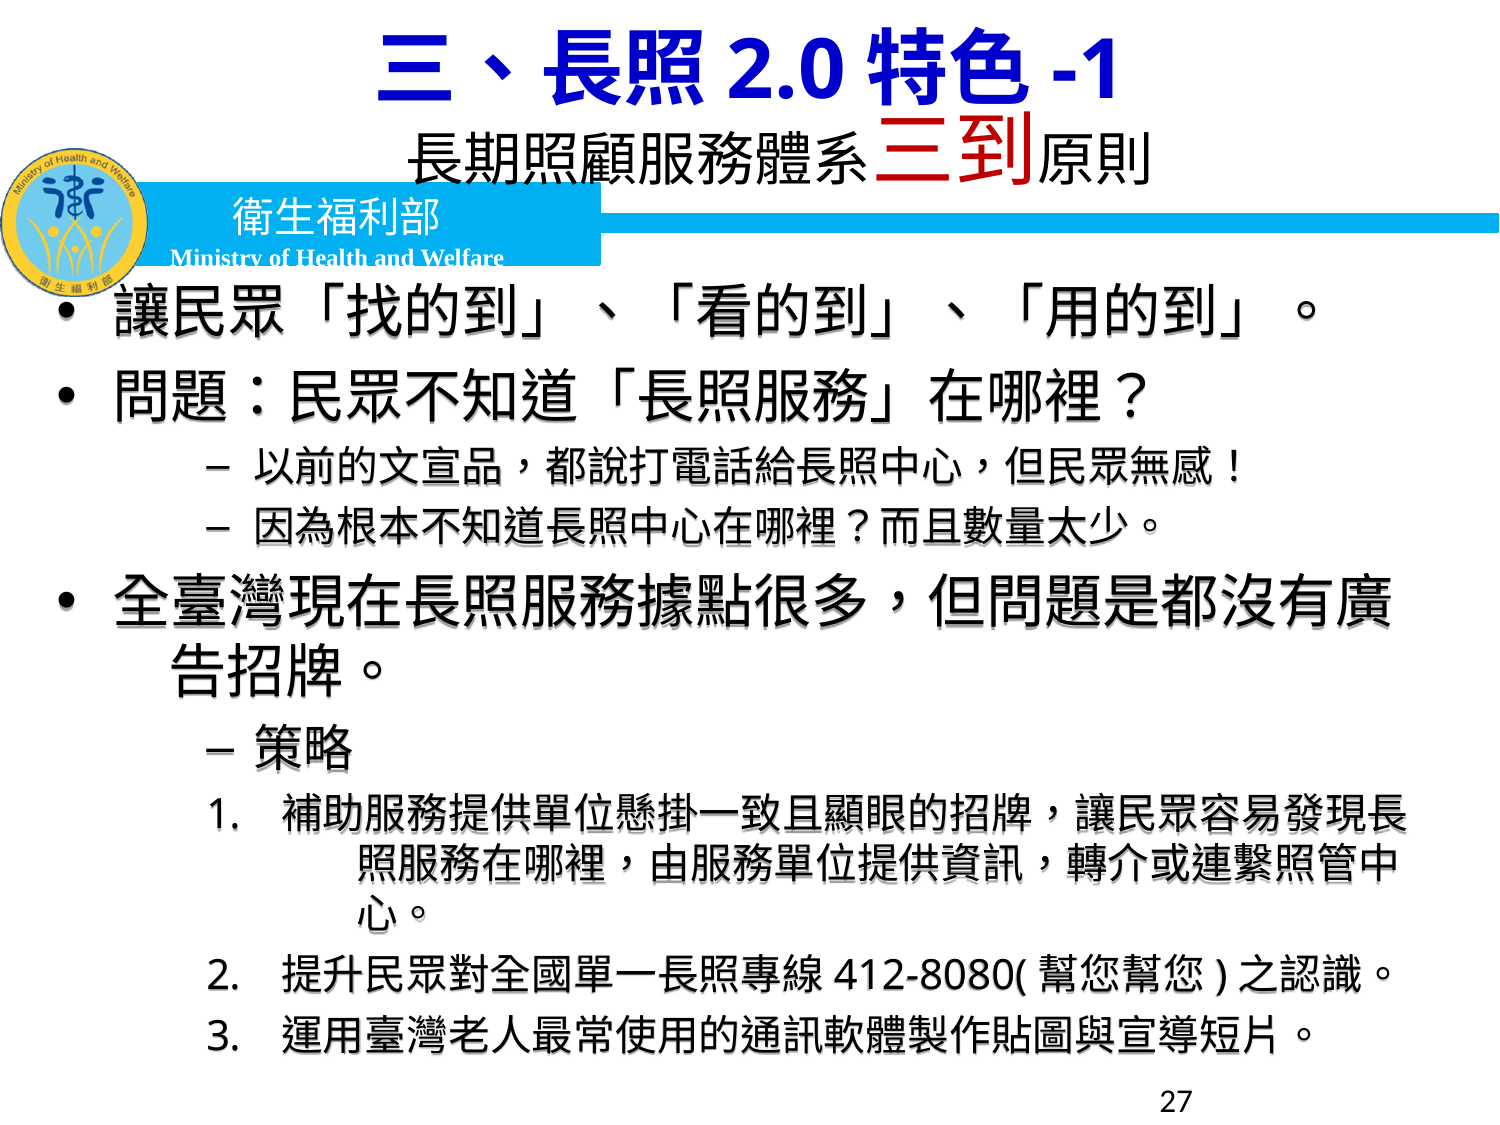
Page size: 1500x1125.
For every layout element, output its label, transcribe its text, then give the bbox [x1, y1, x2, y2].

text_box 三、長照2.0特色-1 [75, 7, 1426, 114]
text_box 長期照顧服務體系三到原則 [254, 90, 1305, 205]
list 讓民眾「找的到」、「看的到」、「用的到」。 問題：民眾不知道「長照服務」在哪裡？ 以前的文宣品，都說打電話給長照中心，但民眾無感！ 因為根本不知道長照中心在哪裡？而且數量太少。 全臺灣現在長照服務據點很多，但問題是都沒有廣告招牌。 策略 補助服務提供單位懸掛一致且顯眼的招牌，讓民眾容易發現長照服務在哪裡，由服務單位提供資訊，轉介或連繫照管中心。 提升民眾對全國單一長照專線412-8080(幫您幫您)之認識。 運用臺灣老人最常使用的通訊軟體製作貼圖與宣導短片。 [41, 267, 1447, 1071]
text_box 27 [1144, 1069, 1495, 1125]
